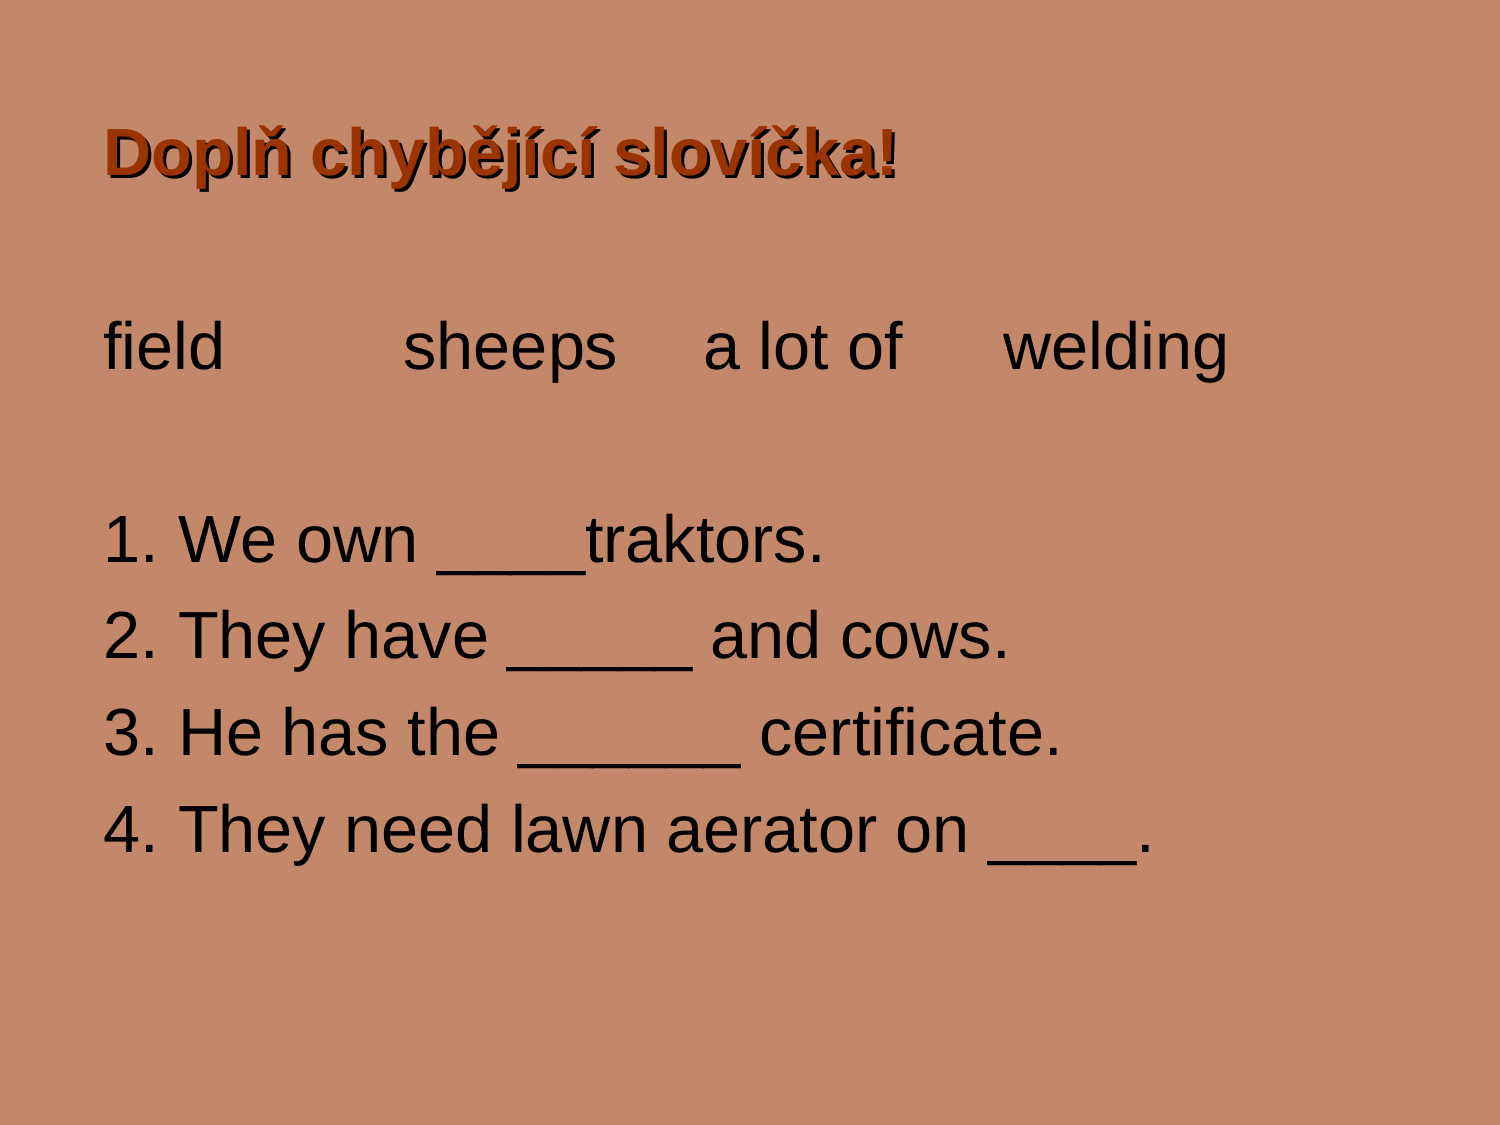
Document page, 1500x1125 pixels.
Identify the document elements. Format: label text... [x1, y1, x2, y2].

list Doplň chybějící slovíčka! field sheeps a lot of welding We own ____traktors. They have _____ and cows. He has the ______ certificate. They need lawn aerator on ____. [88, 101, 1439, 1079]
